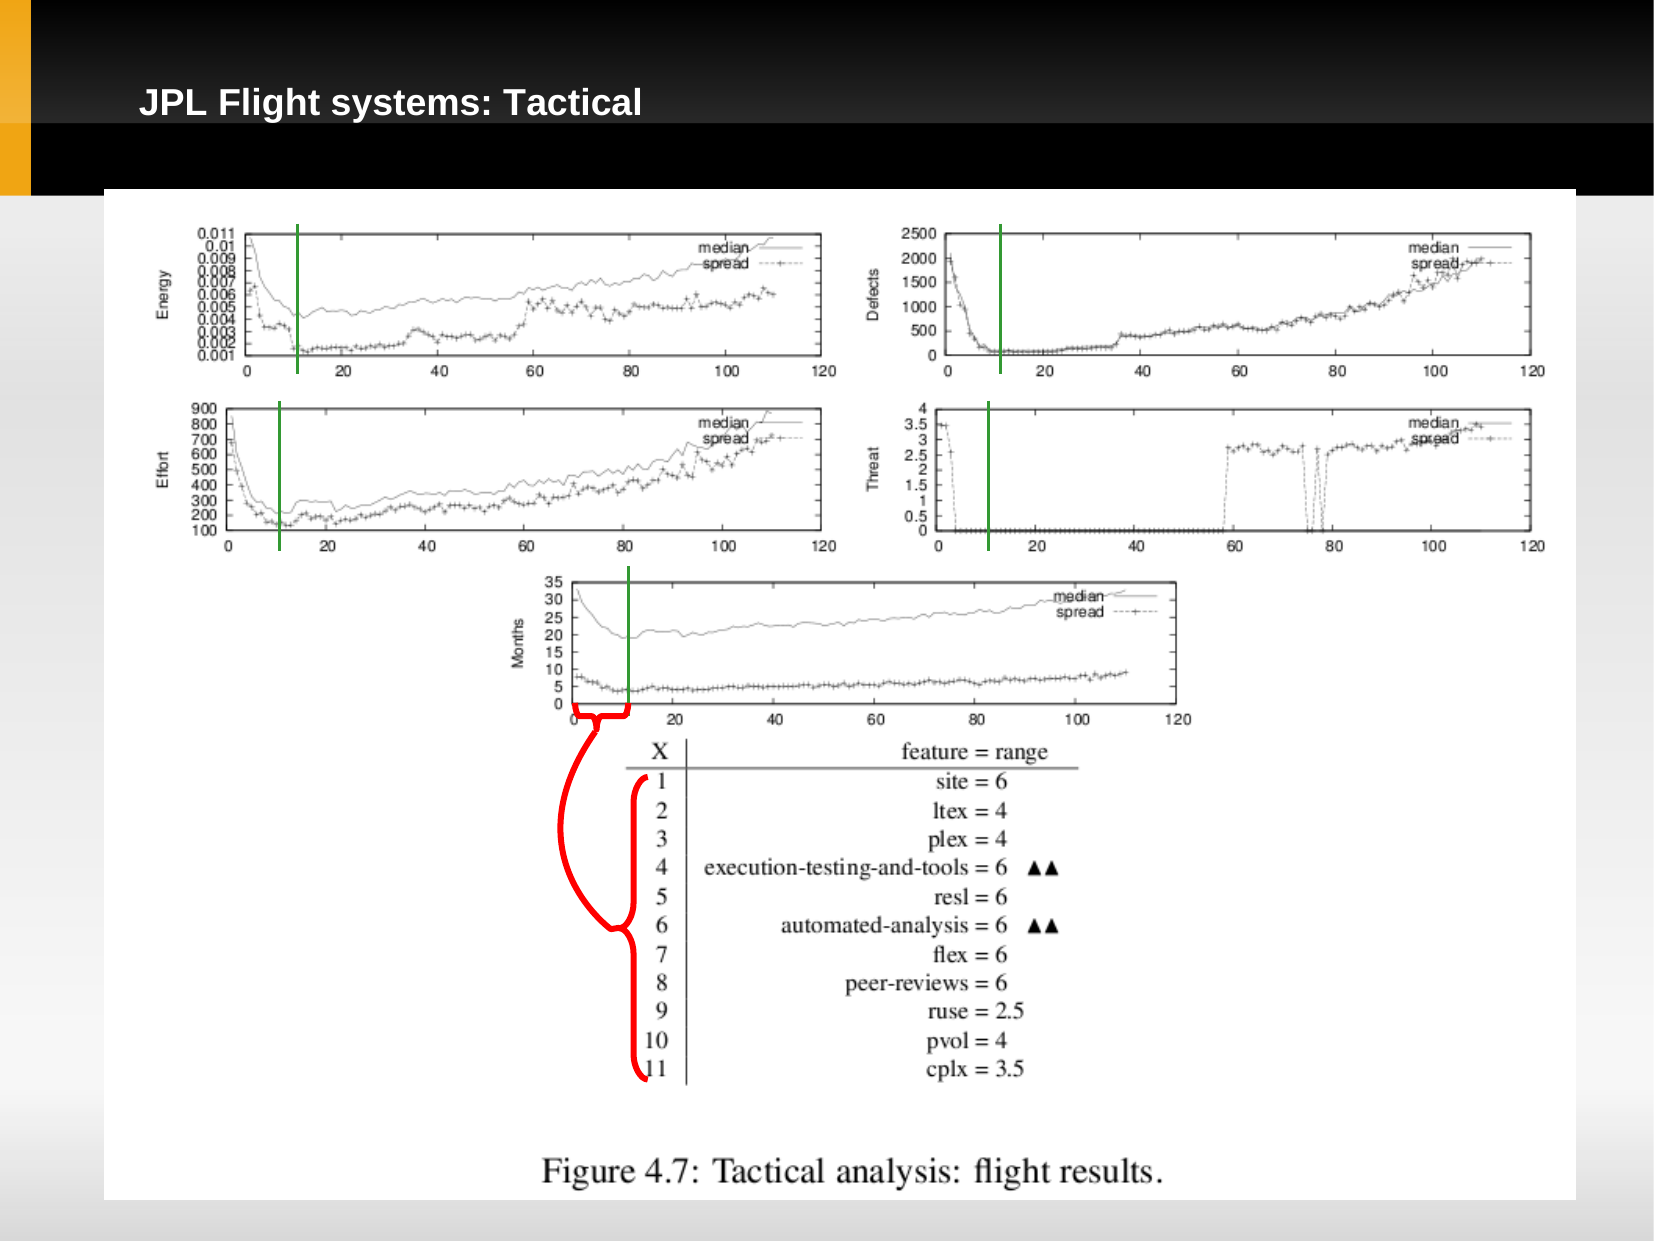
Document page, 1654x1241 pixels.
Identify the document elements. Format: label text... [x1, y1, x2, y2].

picture [0, 0, 1654, 1241]
title JPL Flight systems: Tactical [124, 55, 1529, 151]
